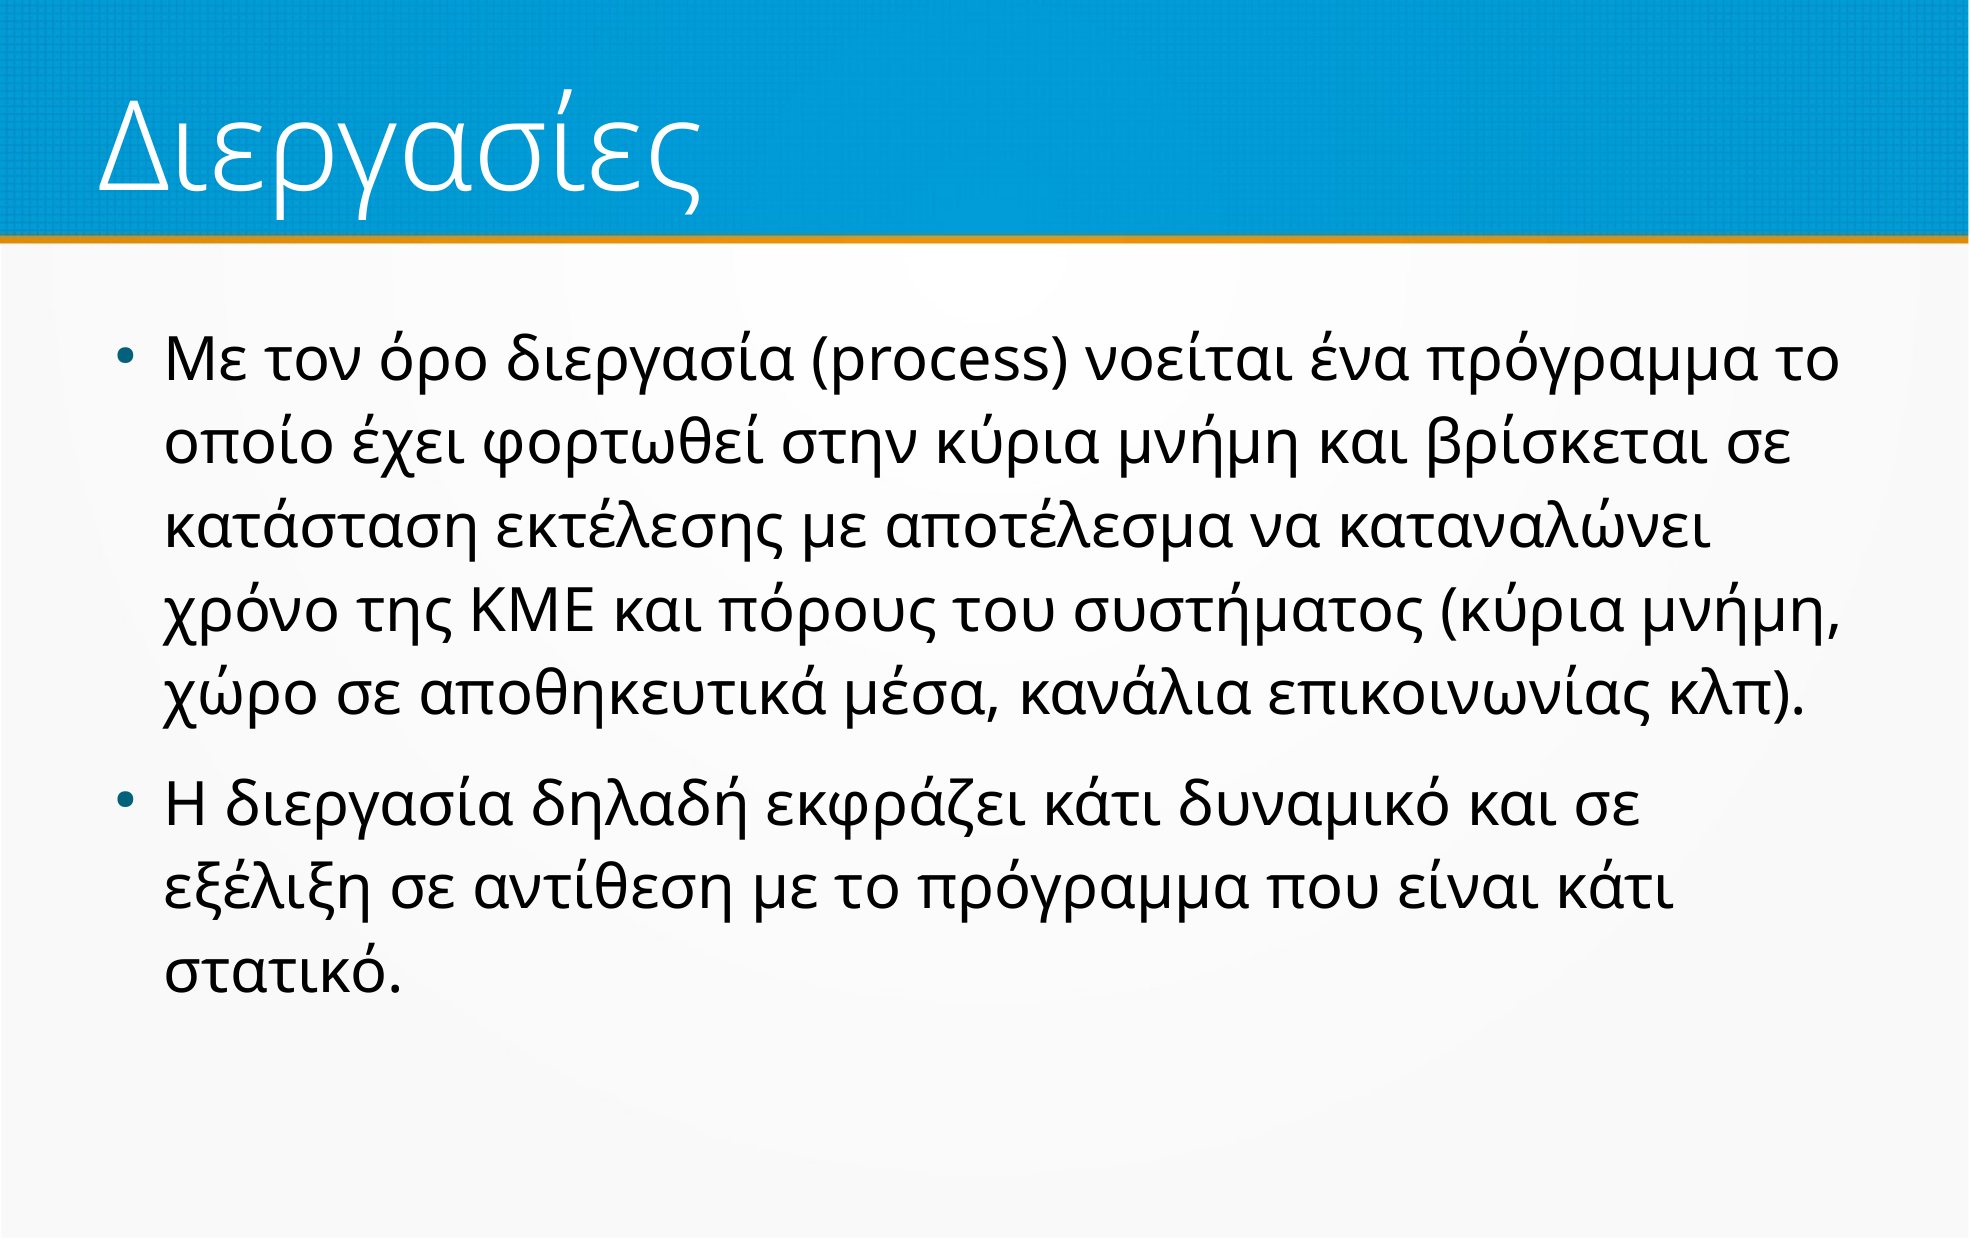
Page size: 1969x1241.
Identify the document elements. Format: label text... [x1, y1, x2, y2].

list Με τον όρο διεργασία (process) νοείται ένα πρόγραμμα το οποίο έχει φορτωθεί στην κύρια μνήμη και βρίσκεται σε κατάσταση εκτέλεσης με αποτέλεσμα να καταναλώνει χρόνο της ΚΜΕ και πόρους του συστήματος (κύρια μνήμη, χώρο σε αποθηκευτικά μέσα, κανάλια επικοινωνίας κλπ). Η διεργασία δηλαδή εκφράζει κάτι δυναμικό και σε εξέλιξη σε αντίθεση με το πρόγραμμα που είναι κάτι στατικό. [98, 315, 1861, 1081]
title Διεργασίες [98, 19, 1870, 227]
picture [0, 233, 1969, 1241]
